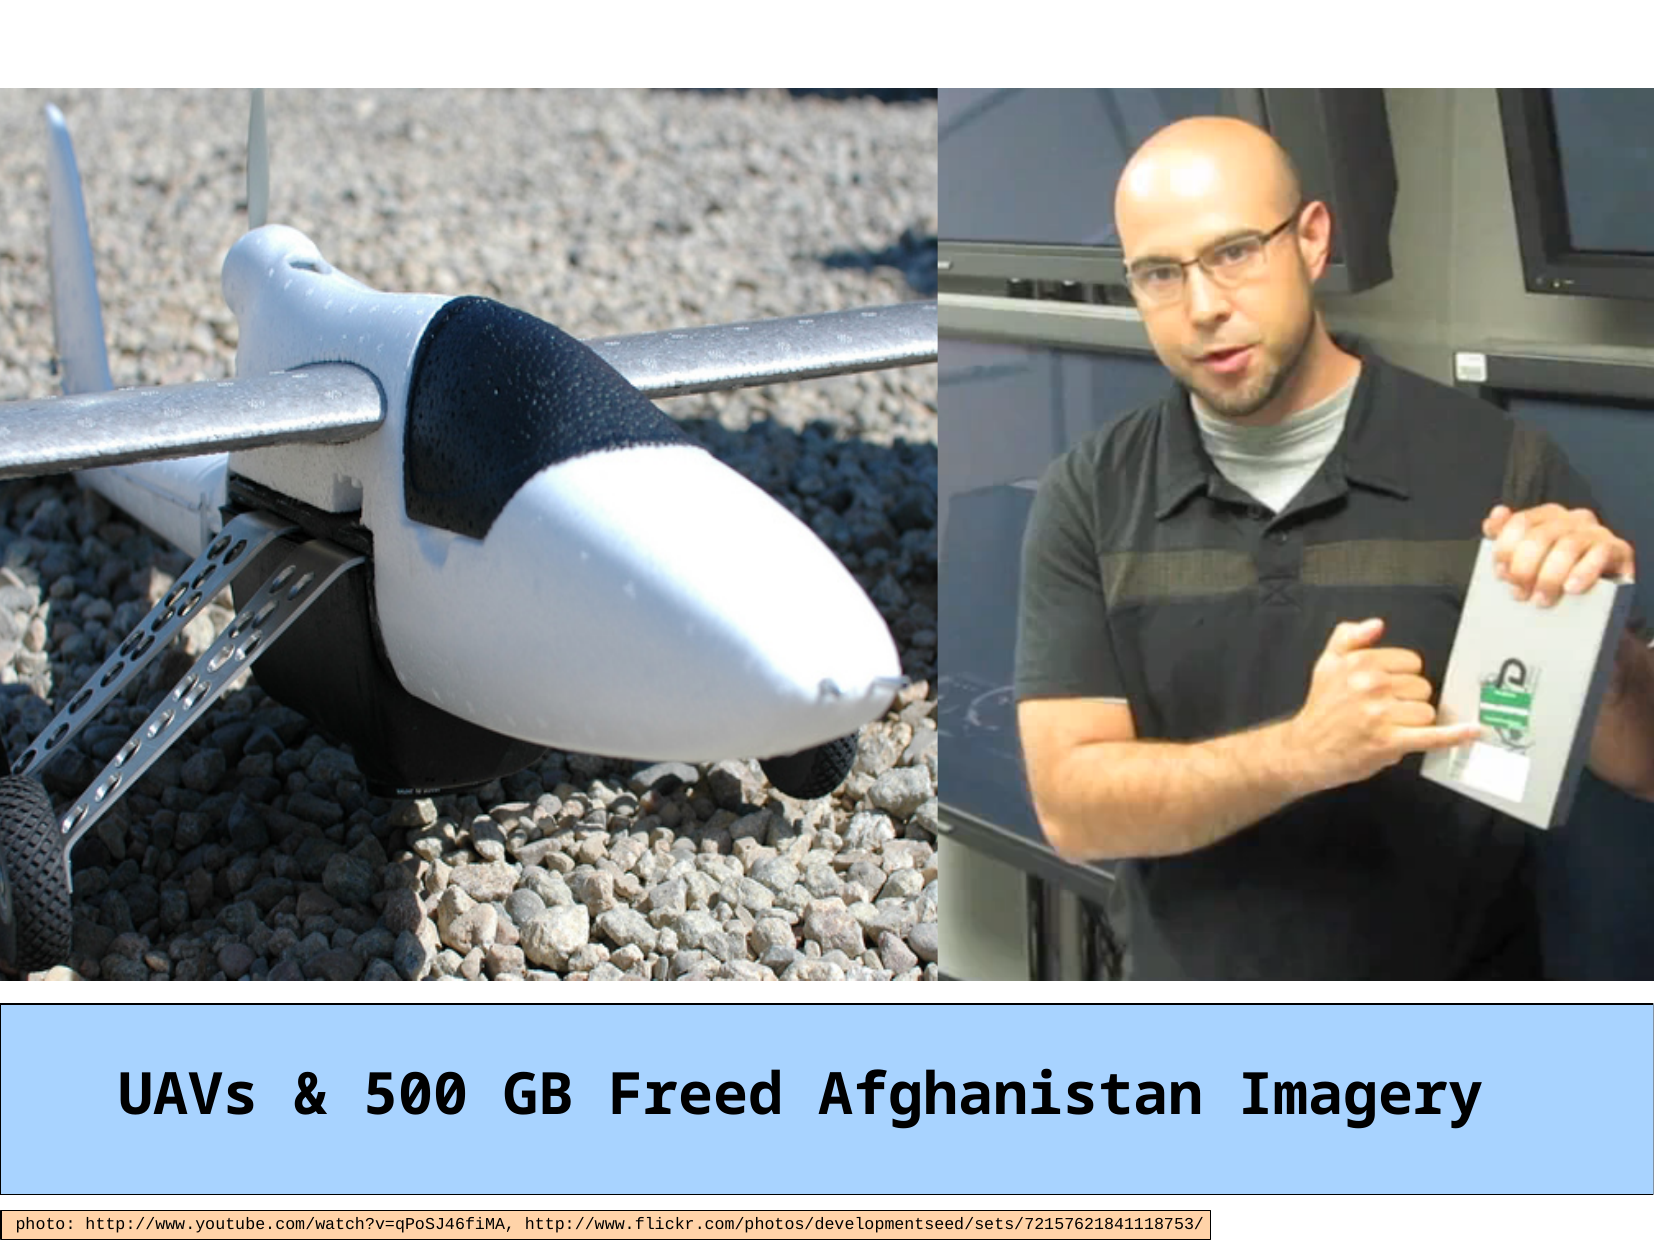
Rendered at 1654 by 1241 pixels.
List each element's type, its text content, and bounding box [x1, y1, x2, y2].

text_box [0, 1003, 1654, 1195]
text_box UAVs & 500 GB Freed Afghanistan Imagery [5, 1068, 1596, 1241]
picture [0, 88, 1654, 981]
